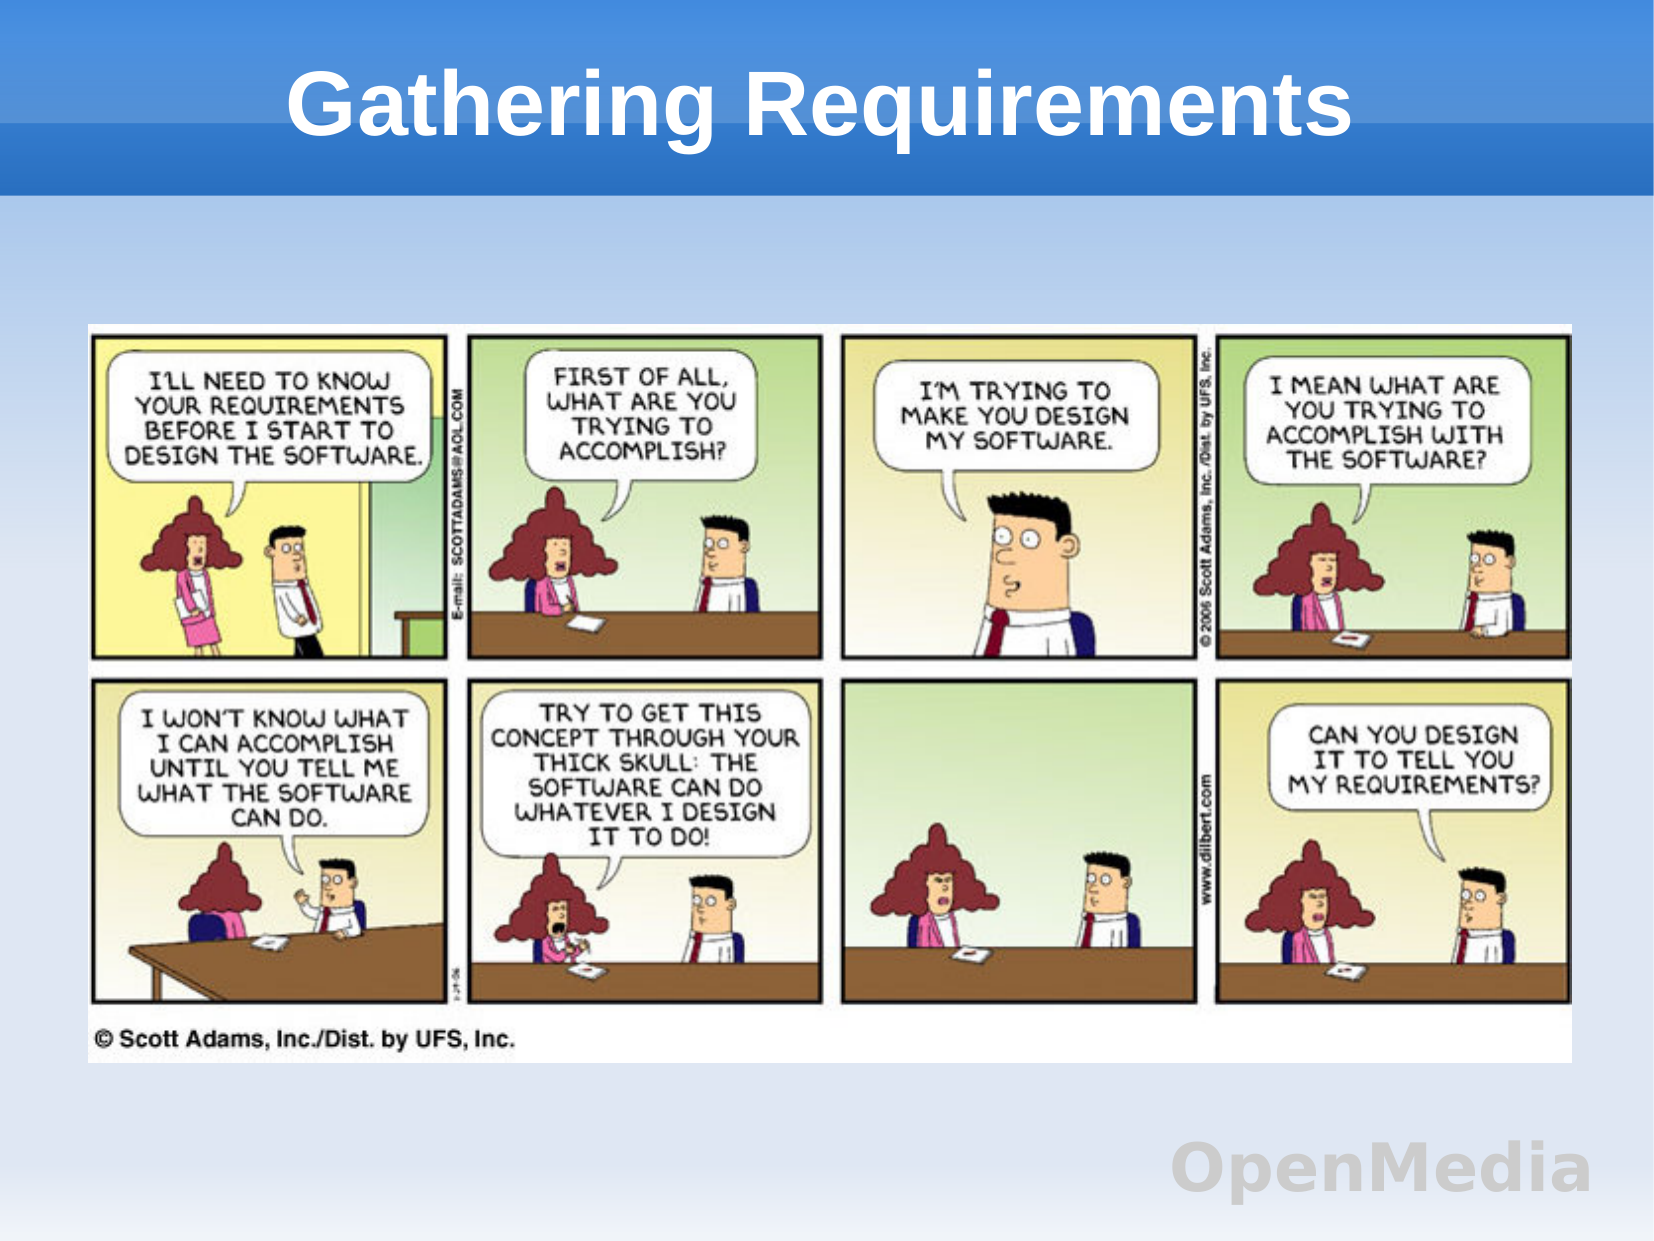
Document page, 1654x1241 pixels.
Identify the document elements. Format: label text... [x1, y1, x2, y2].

picture [0, 0, 1654, 1241]
title Gathering Requirements [76, 0, 1565, 208]
